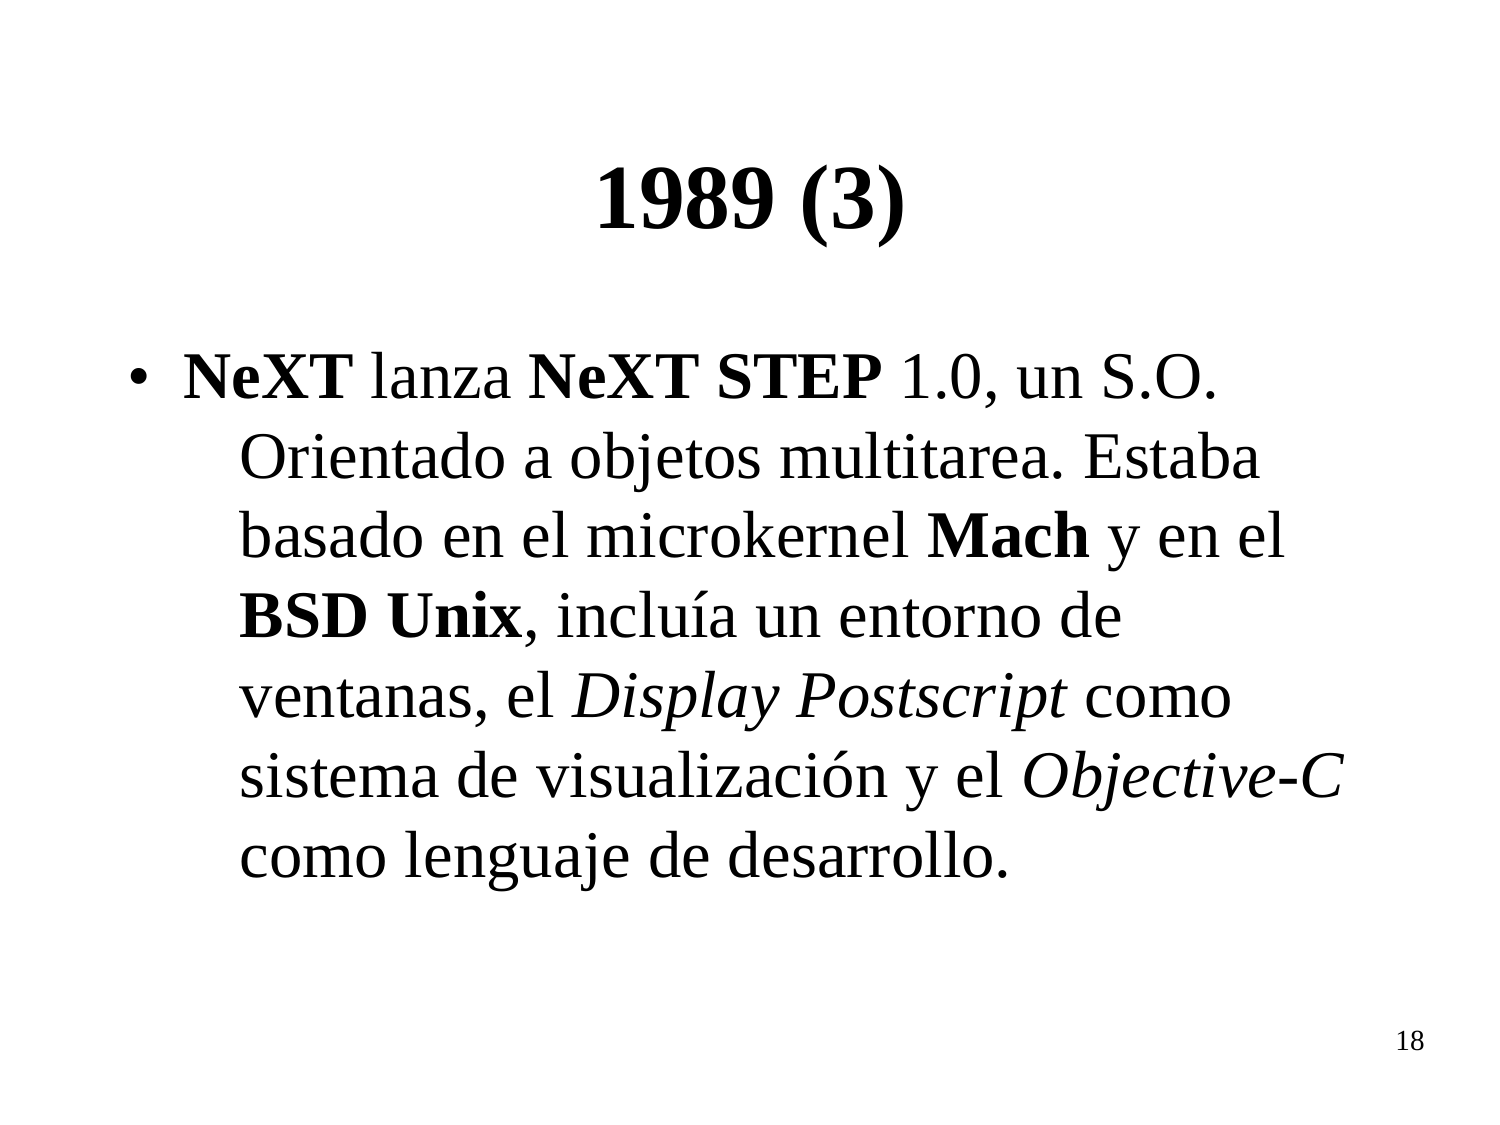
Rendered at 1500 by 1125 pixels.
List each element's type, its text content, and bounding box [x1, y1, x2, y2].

list NeXT lanza NeXT STEP 1.0, un S.O. Orientado a objetos multitarea. Estaba basado en el microkernel Mach y en el BSD Unix, incluía un entorno de ventanas, el Display Postscript como sistema de visualización y el Objective-C como lenguaje de desarrollo. [112, 324, 1388, 1000]
title 1989 (3) [112, 99, 1388, 288]
